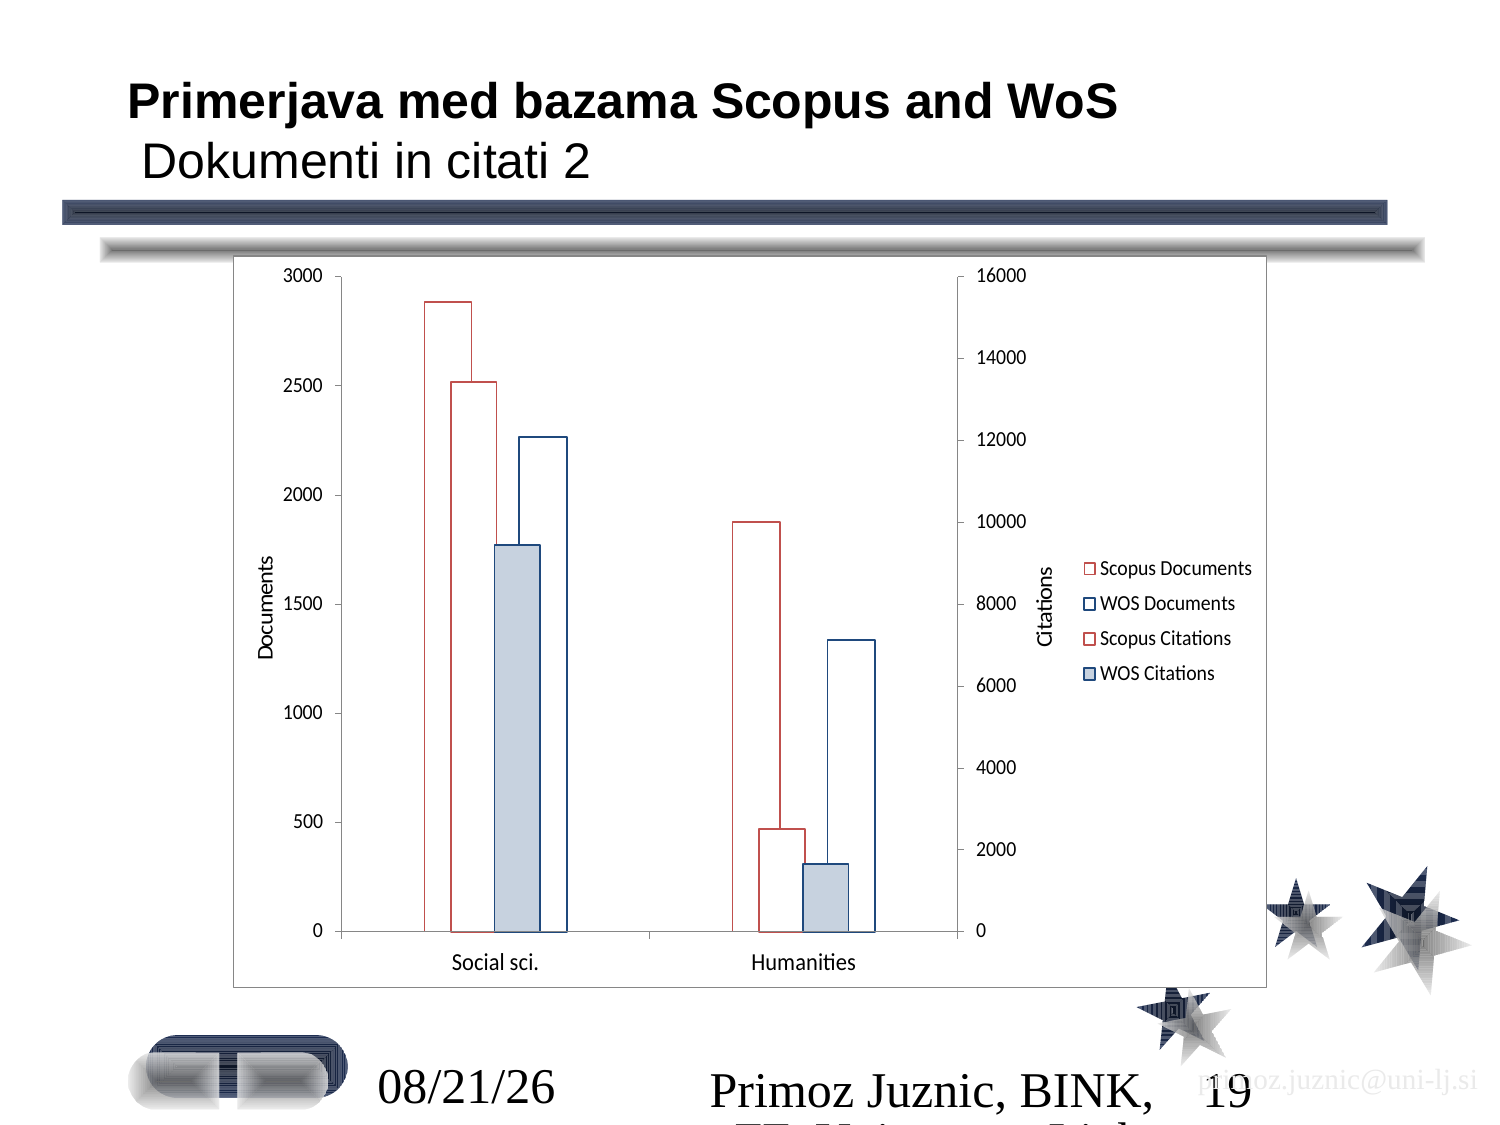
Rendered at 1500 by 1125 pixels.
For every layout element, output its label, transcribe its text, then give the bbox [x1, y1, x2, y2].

picture [233, 255, 1267, 988]
title Primerjava med bazama Scopus and WoS Dokumenti in citati 2 [112, 37, 1388, 197]
